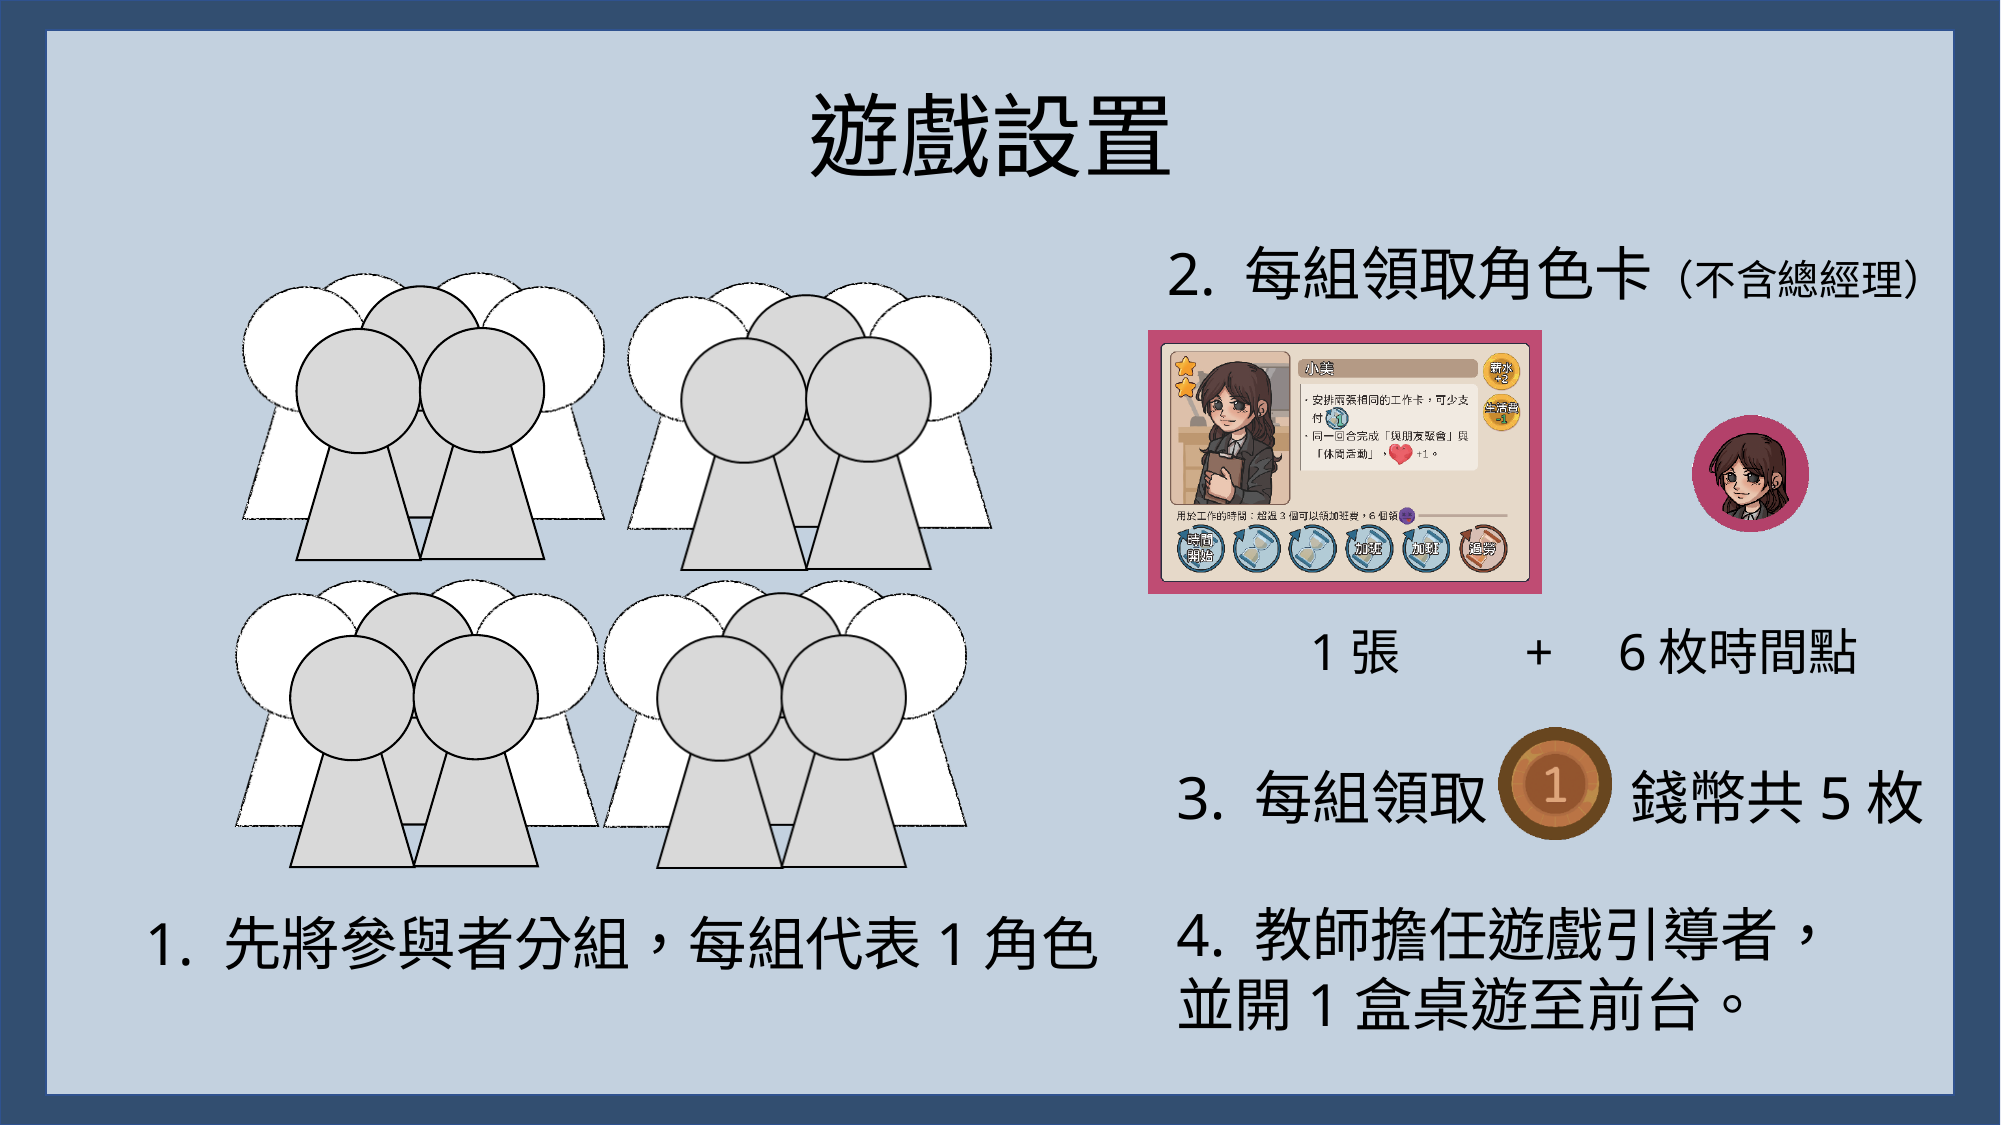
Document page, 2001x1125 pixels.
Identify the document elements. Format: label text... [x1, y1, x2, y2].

text_box 3. 每組領取 錢幣共5枚 [1612, 753, 1922, 840]
text_box 3. 每組領取 錢幣共5枚 [1161, 753, 1498, 840]
picture [626, 282, 993, 571]
text_box 1張 + 6枚時間點 [1294, 613, 1928, 689]
text_box [296, 286, 545, 561]
text_box 1. 先將參與者分組，每組代表1角色 [130, 899, 1120, 986]
text_box [290, 593, 538, 868]
picture [602, 580, 968, 869]
picture [1498, 727, 1612, 840]
picture [234, 579, 600, 828]
picture [1692, 416, 1809, 532]
picture [1148, 330, 1542, 594]
text_box 2. 每組領取角色卡（不含總經理） [1151, 229, 2000, 316]
text_box 遊戲設置 [729, 84, 1255, 189]
picture [241, 272, 606, 520]
text_box 4. 教師擔任遊戲引導者，並開1盒桌遊至前台。 [1161, 890, 1904, 1047]
